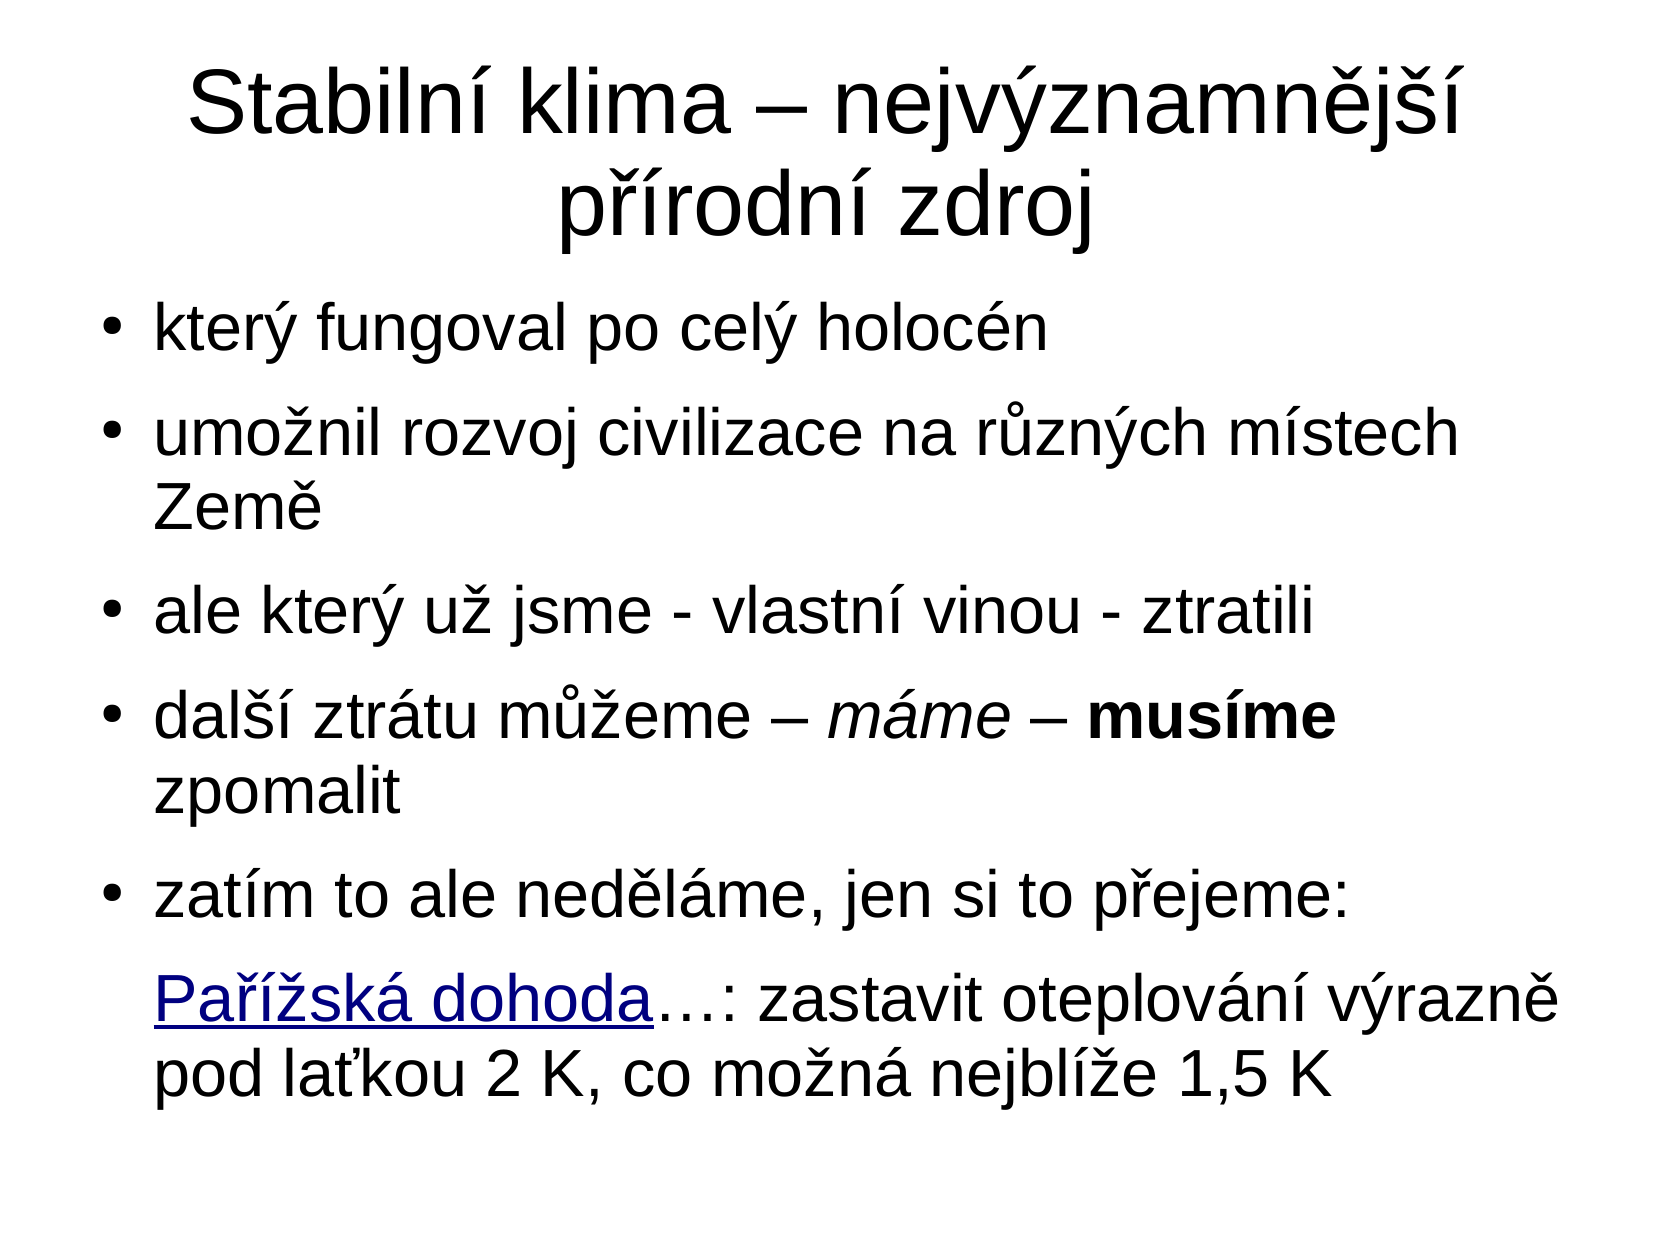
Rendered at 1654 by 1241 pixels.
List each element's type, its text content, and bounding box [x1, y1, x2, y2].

title Stabilní klima – nejvýznamnější přírodní zdroj [82, 49, 1571, 257]
list který fungoval po celý holocén umožnil rozvoj civilizace na různých místech Země ale který už jsme - vlastní vinou - ztratili další ztrátu můžeme – máme – musíme zpomalit zatím to ale neděláme, jen si to přejeme: Pařížská dohoda…: zastavit oteplování výrazně pod laťkou 2 K, co možná nejblíže 1,5 K [82, 290, 1571, 1216]
